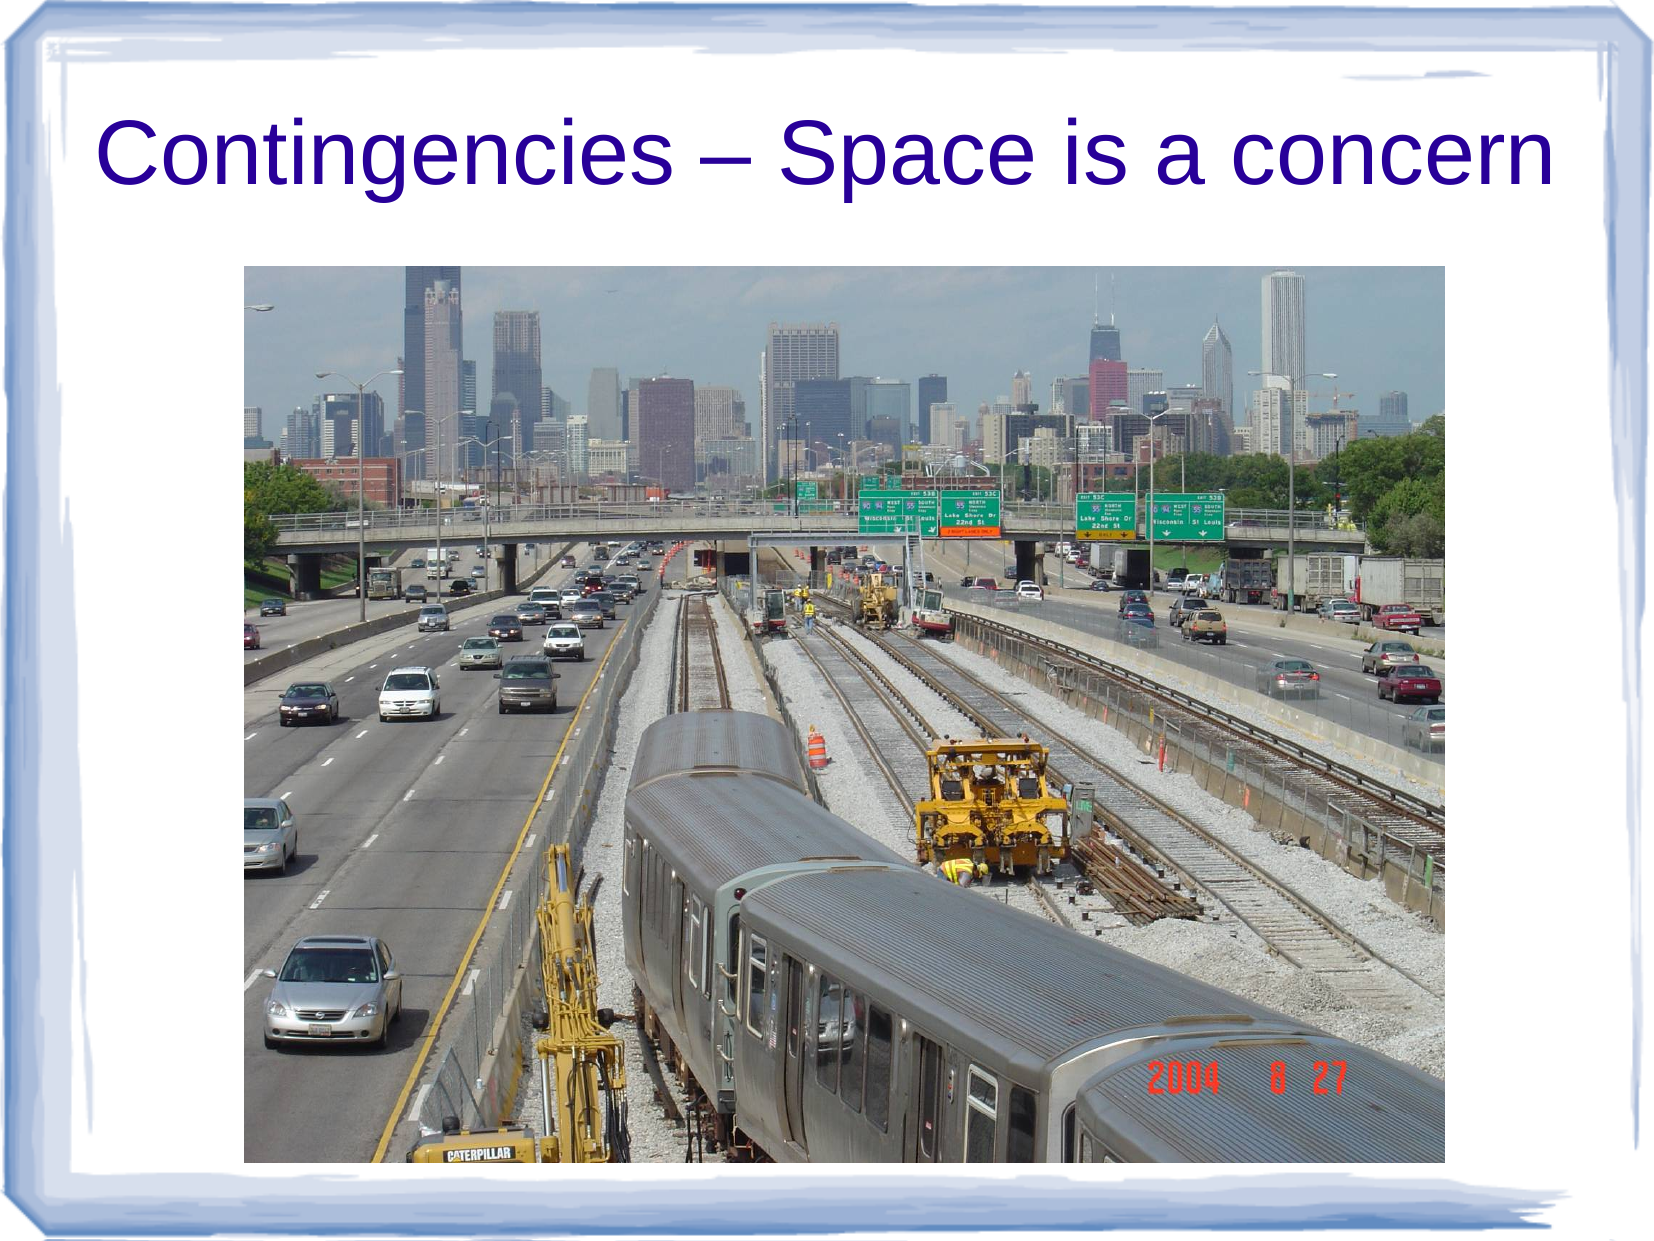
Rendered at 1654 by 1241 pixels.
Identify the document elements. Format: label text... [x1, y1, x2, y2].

picture [0, 0, 1654, 1241]
title Contingencies – Space is a concern [82, 49, 1571, 257]
